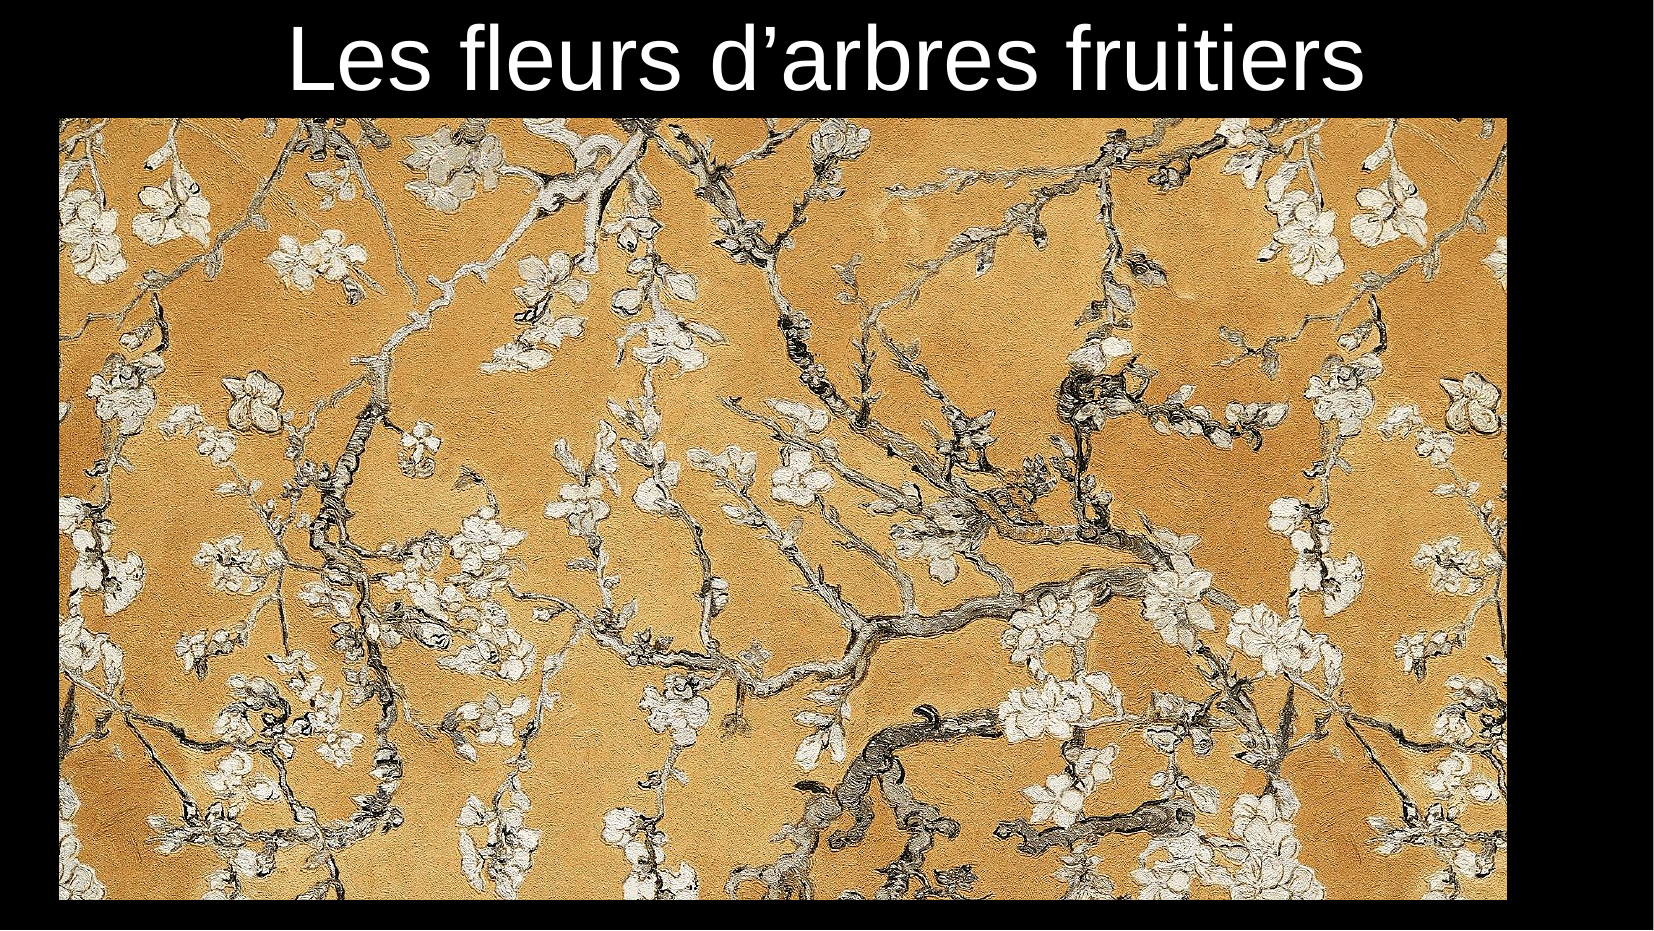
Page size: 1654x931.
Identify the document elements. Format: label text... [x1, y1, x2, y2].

picture [59, 118, 1507, 900]
title Les fleurs d’arbres fruitiers [82, 0, 1571, 119]
